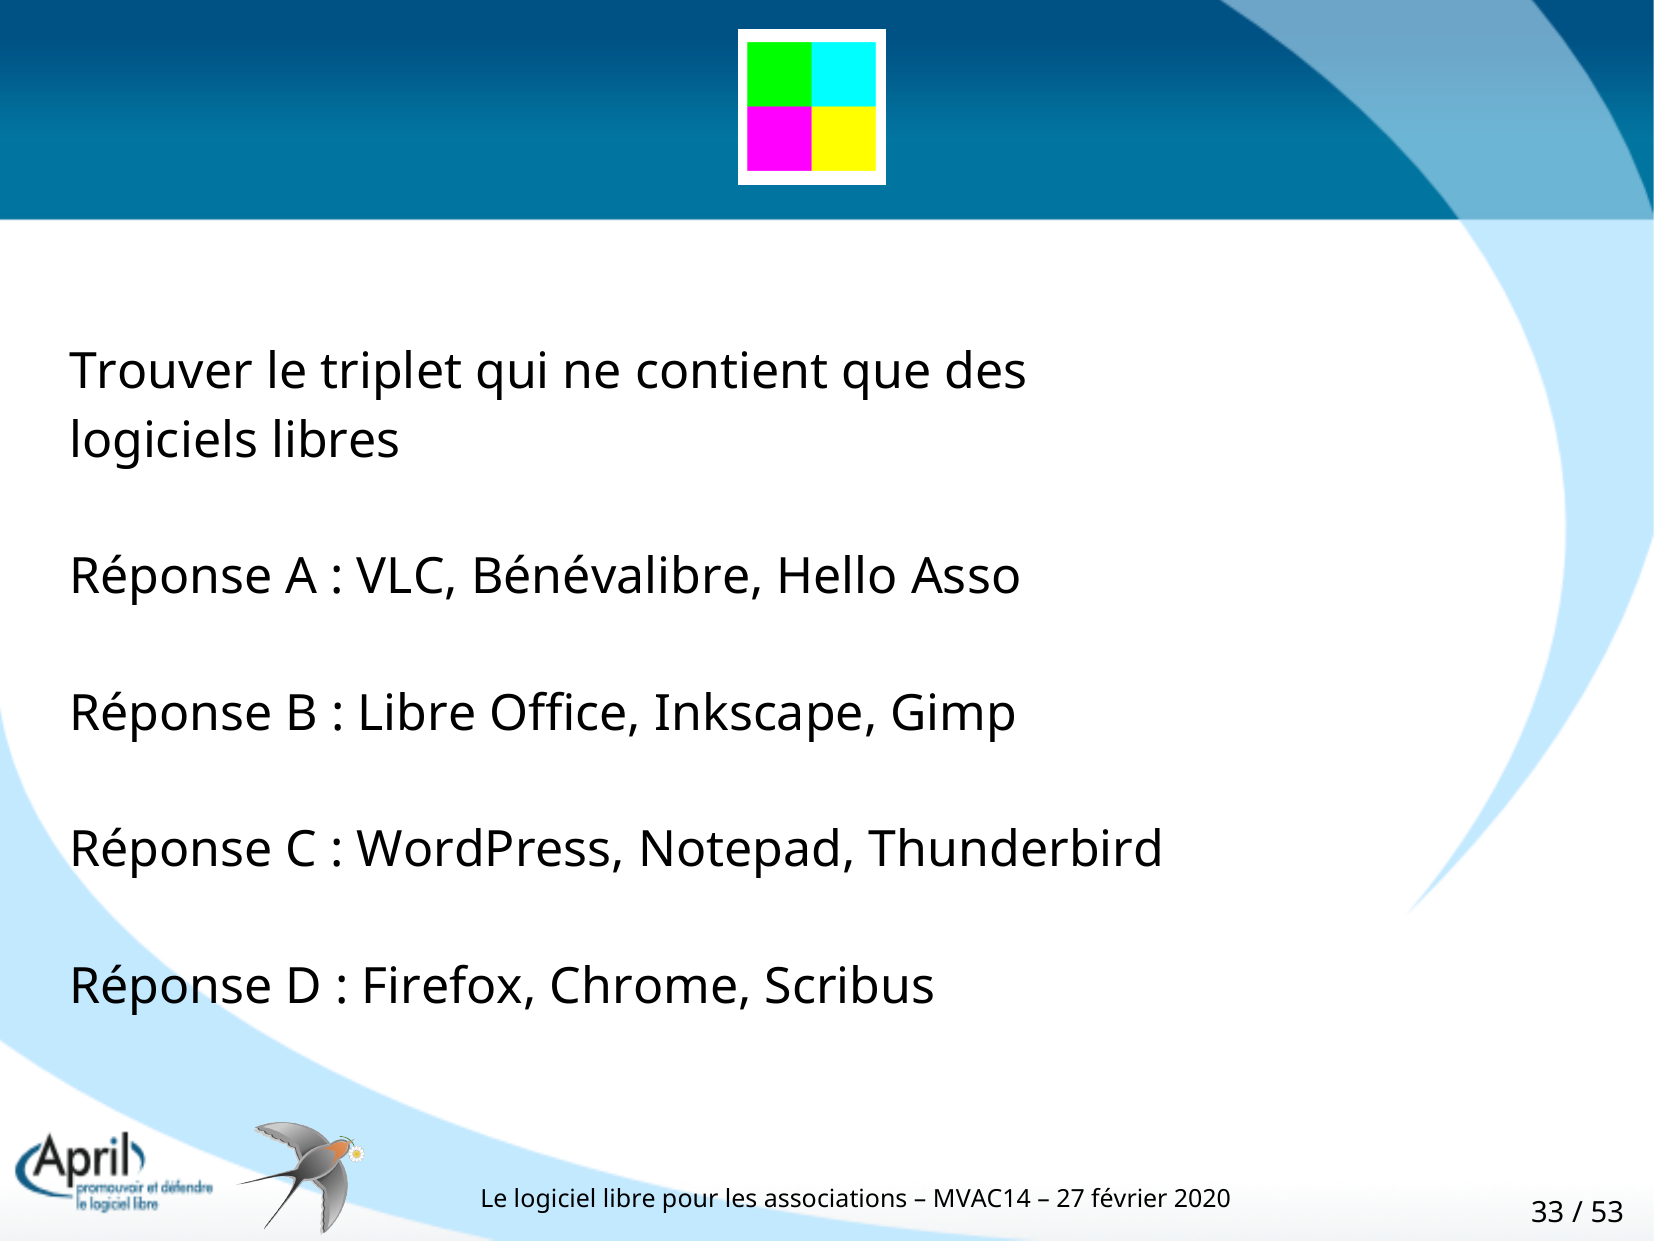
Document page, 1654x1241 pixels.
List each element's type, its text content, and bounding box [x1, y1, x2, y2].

picture [0, 0, 1654, 1241]
text_box Trouver le triplet qui ne contient que des logiciels libres Réponse A : VLC, Bénévalibre, Hello Asso Réponse B : Libre Office, Inkscape, Gimp Réponse C : WordPress, Notepad, Thunderbird Réponse D : Firefox, Chrome, Scribus [54, 328, 1595, 1123]
